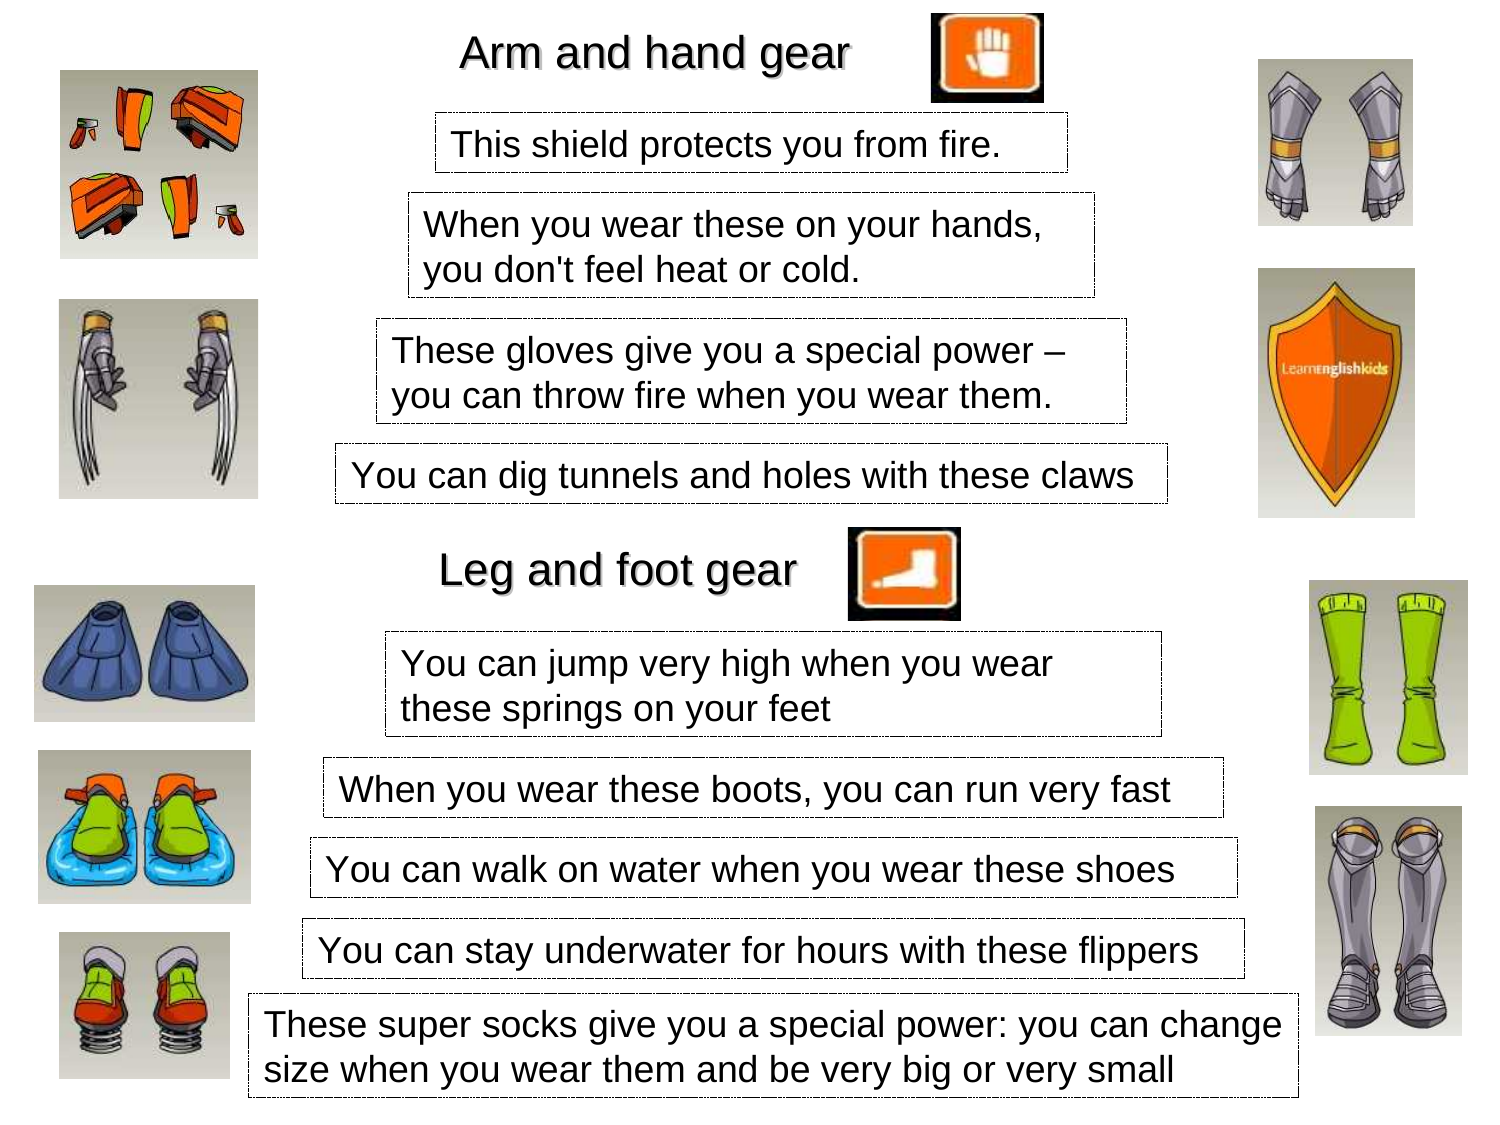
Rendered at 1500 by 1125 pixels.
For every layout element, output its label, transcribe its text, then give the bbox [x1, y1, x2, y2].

picture [58, 299, 259, 499]
picture [1309, 580, 1468, 775]
text_box This shield protects you from fire. [435, 112, 1068, 173]
picture [1315, 806, 1462, 1037]
text_box Arm and hand gear [444, 15, 867, 86]
text_box When you wear these boots, you can run very fast [323, 757, 1224, 818]
picture [847, 527, 961, 621]
picture [1258, 268, 1415, 518]
text_box These gloves give you a special power – you can throw fire when you wear them. [376, 318, 1127, 424]
text_box You can walk on water when you wear these shoes [310, 837, 1238, 898]
picture [60, 70, 258, 259]
text_box You can jump very high when you wear these springs on your feet [385, 631, 1162, 737]
text_box Leg and foot gear [423, 532, 813, 603]
picture [38, 750, 251, 904]
picture [59, 932, 230, 1079]
text_box When you wear these on your hands, you don't feel heat or cold. [408, 192, 1095, 298]
picture [34, 585, 255, 722]
picture [930, 13, 1044, 103]
text_box You can stay underwater for hours with these flippers [302, 918, 1245, 979]
text_box These super socks give you a special power: you can change size when you wear them and be very big or very small [248, 993, 1299, 1098]
picture [1258, 59, 1413, 226]
text_box You can dig tunnels and holes with these claws [335, 443, 1168, 504]
